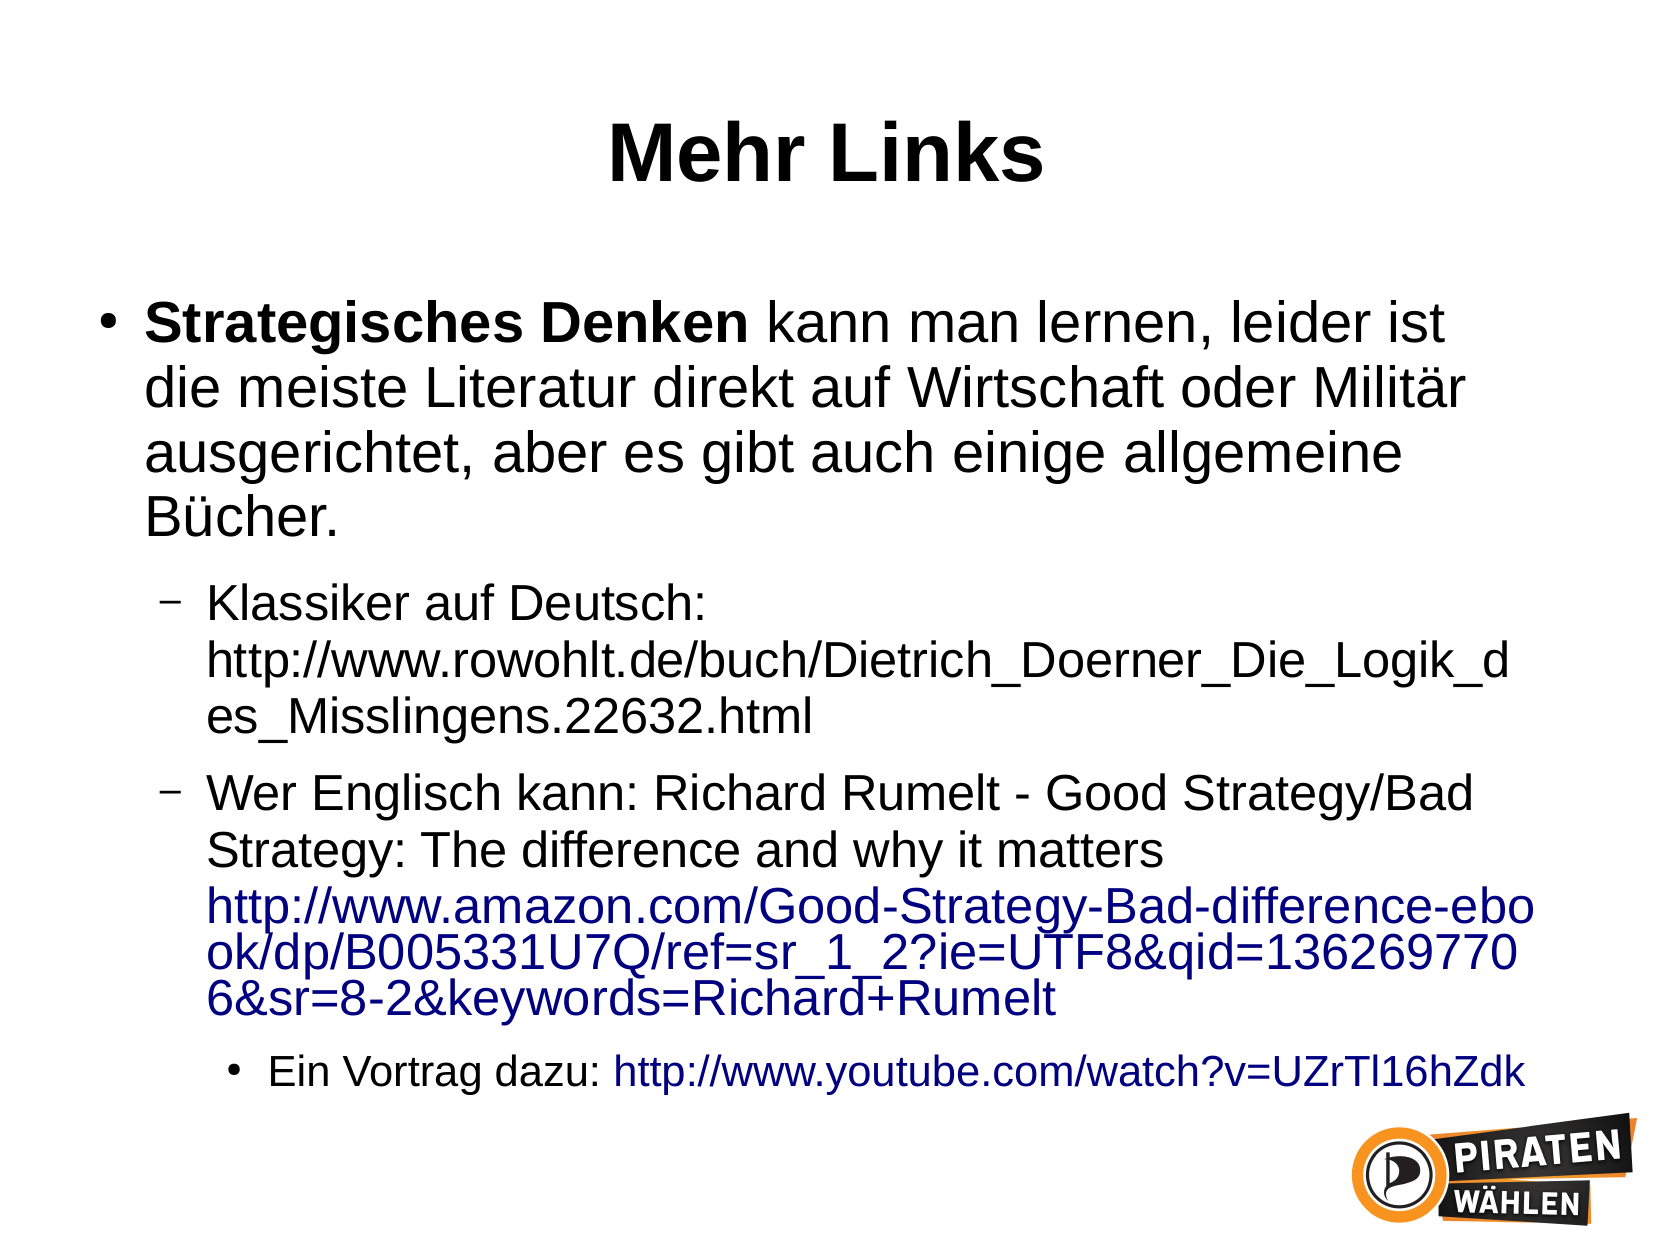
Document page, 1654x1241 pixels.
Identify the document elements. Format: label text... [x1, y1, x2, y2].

title Mehr Links [82, 49, 1571, 257]
picture [1337, 1098, 1654, 1241]
list Strategisches Denken kann man lernen, leider ist die meiste Literatur direkt auf Wirtschaft oder Militär ausgerichtet, aber es gibt auch einige allgemeine Bücher. Klassiker auf Deutsch: http://www.rowohlt.de/buch/Dietrich_Doerner_Die_Logik_des_Misslingens.22632.html Wer Englisch kann: Richard Rumelt - Good Strategy/Bad Strategy: The difference and why it matters http://www.amazon.com/Good-Strategy-Bad-difference-ebook/dp/B005331U7Q/ref=sr_1_2?ie=UTF8&qid=1362697706&sr=8-2&keywords=Richard+Rumelt Ein Vortrag dazu: http://www.youtube.com/watch?v=UZrTl16hZdk [82, 290, 1538, 1010]
